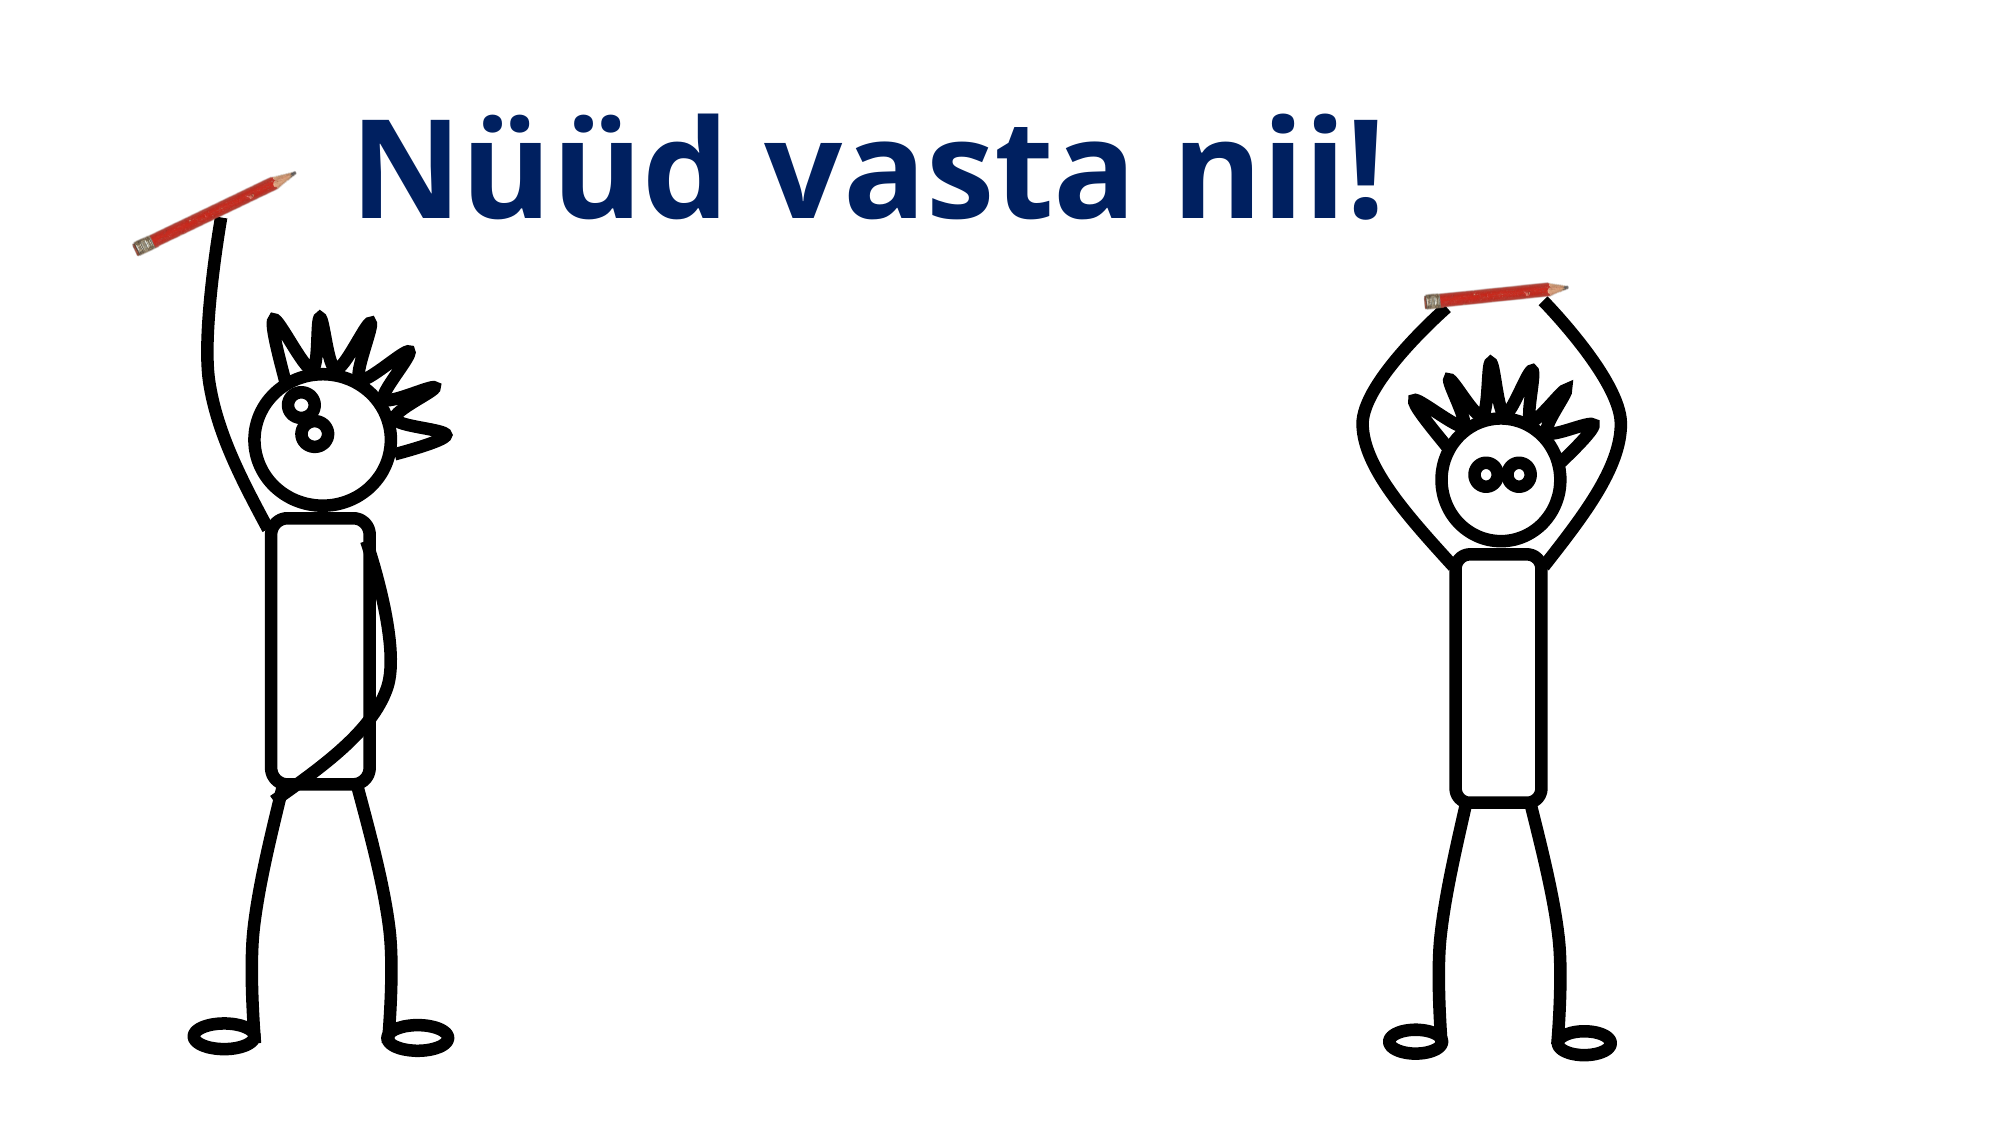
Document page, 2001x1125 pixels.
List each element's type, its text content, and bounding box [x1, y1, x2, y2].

title Nüüd vasta nii! [0, 61, 1837, 287]
picture [1414, 252, 1577, 332]
picture [112, 138, 315, 280]
